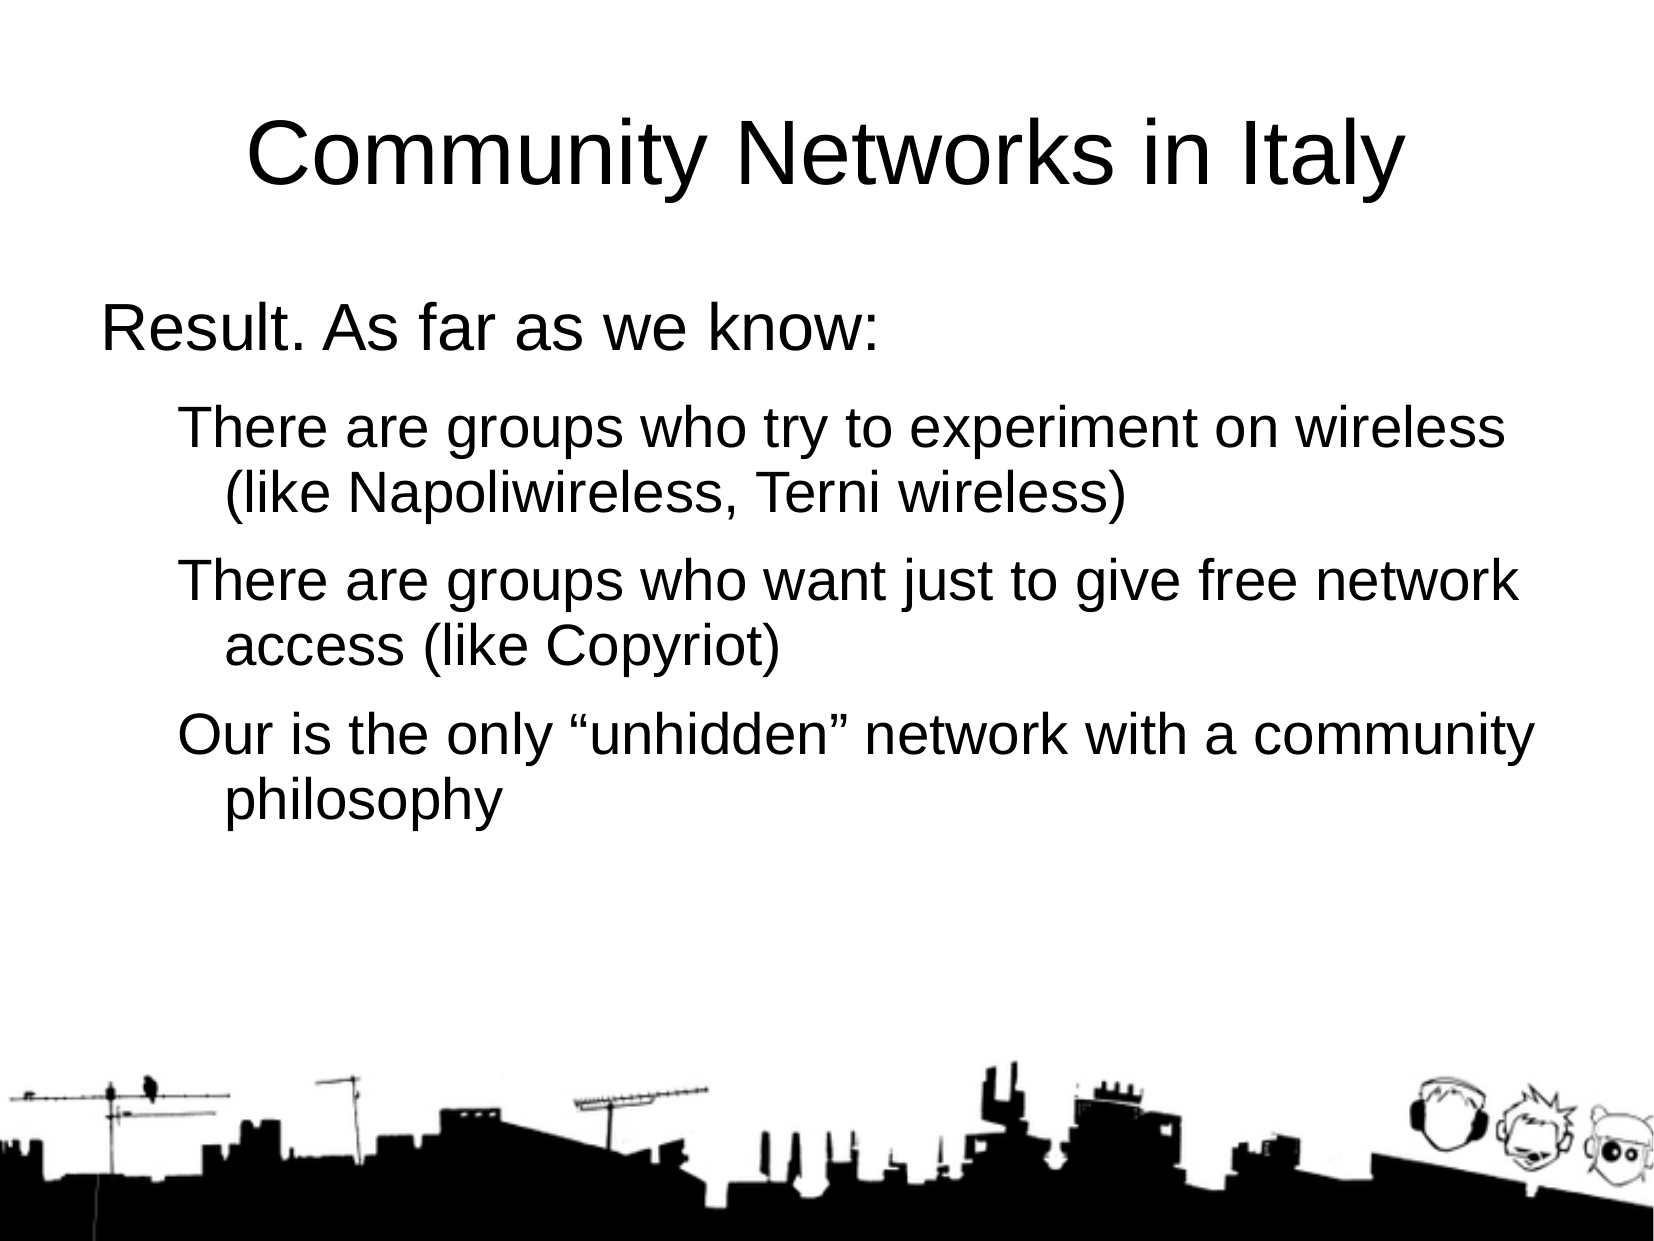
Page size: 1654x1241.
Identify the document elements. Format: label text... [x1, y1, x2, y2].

title Community Networks in Italy [82, 56, 1571, 250]
list Result. As far as we know: There are groups who try to experiment on wireless (like Napoliwireless, Terni wireless) There are groups who want just to give free network access (like Copyriot) Our is the only “unhidden” network with a community philosophy [82, 290, 1571, 1055]
picture [0, 1055, 1654, 1241]
